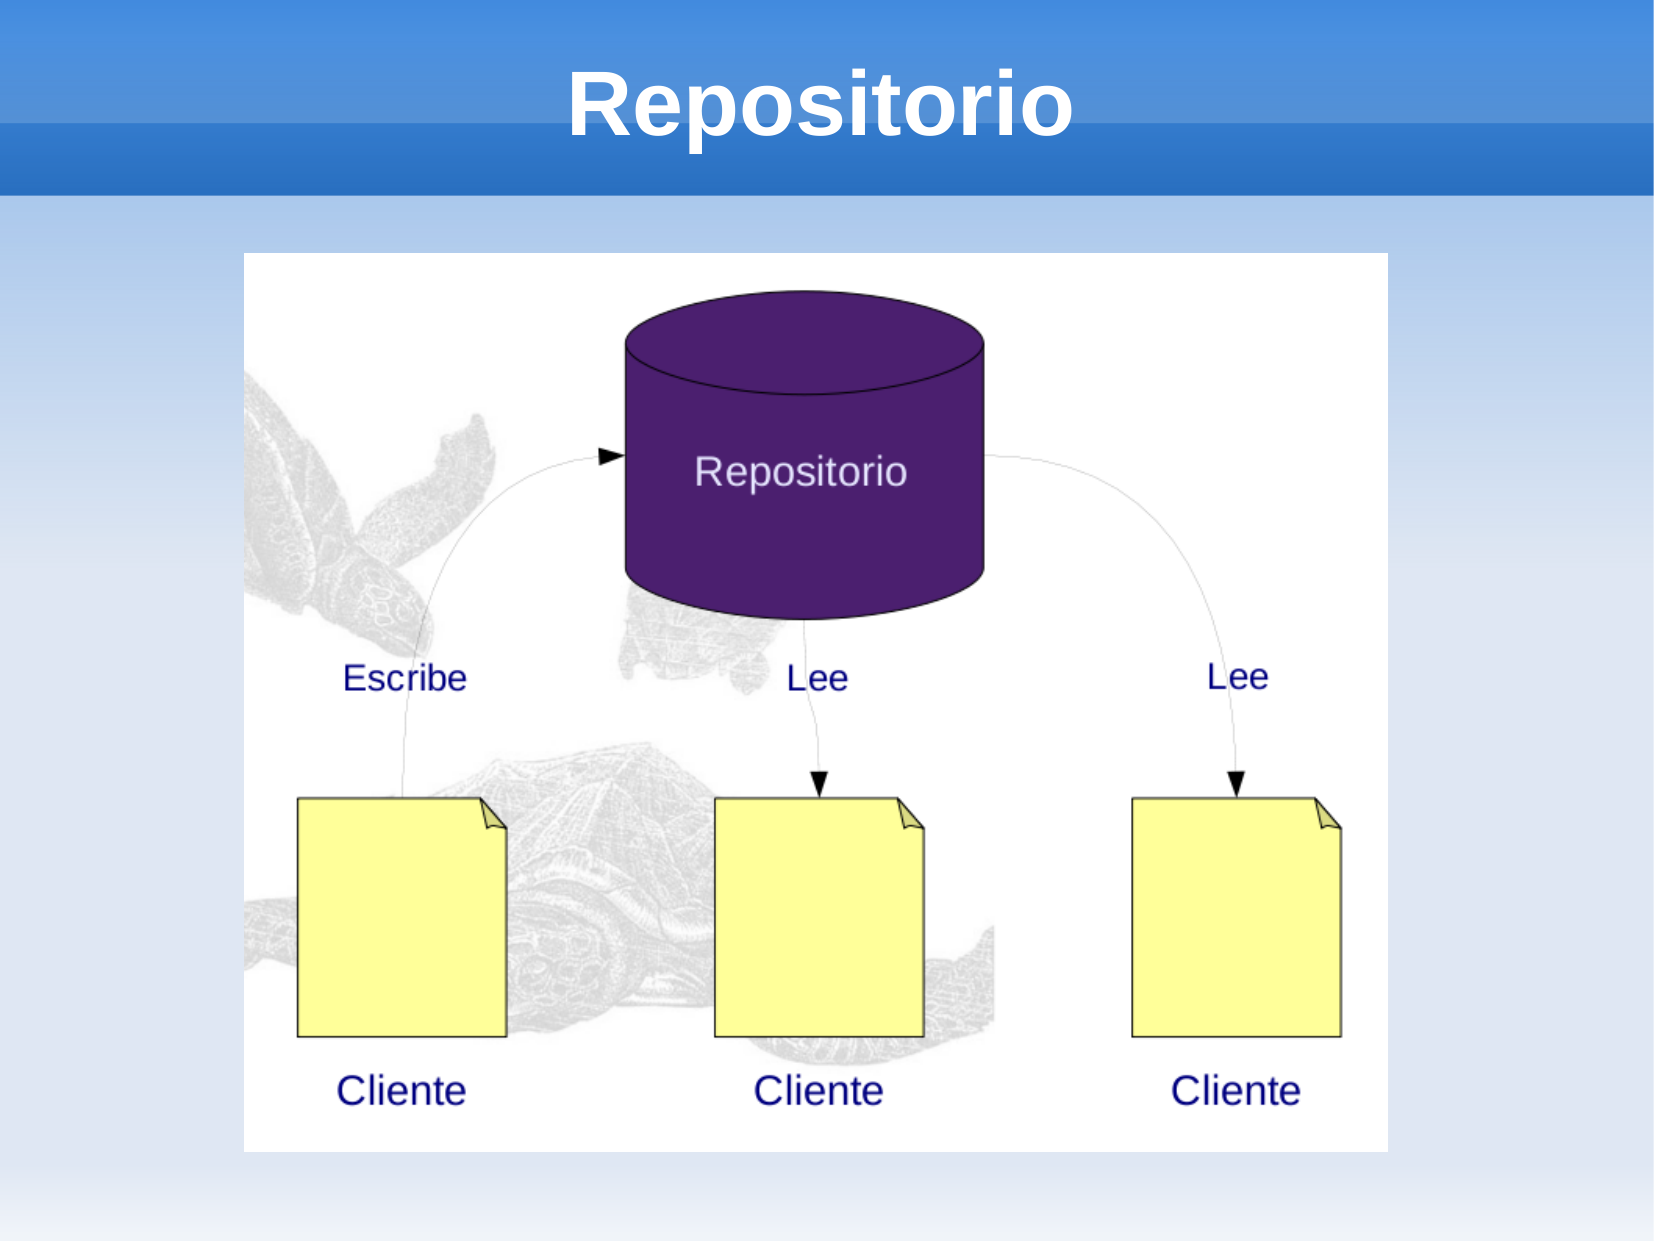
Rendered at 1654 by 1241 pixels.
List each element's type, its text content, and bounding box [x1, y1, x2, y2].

picture [0, 0, 1654, 1241]
title Repositorio [76, 7, 1565, 200]
